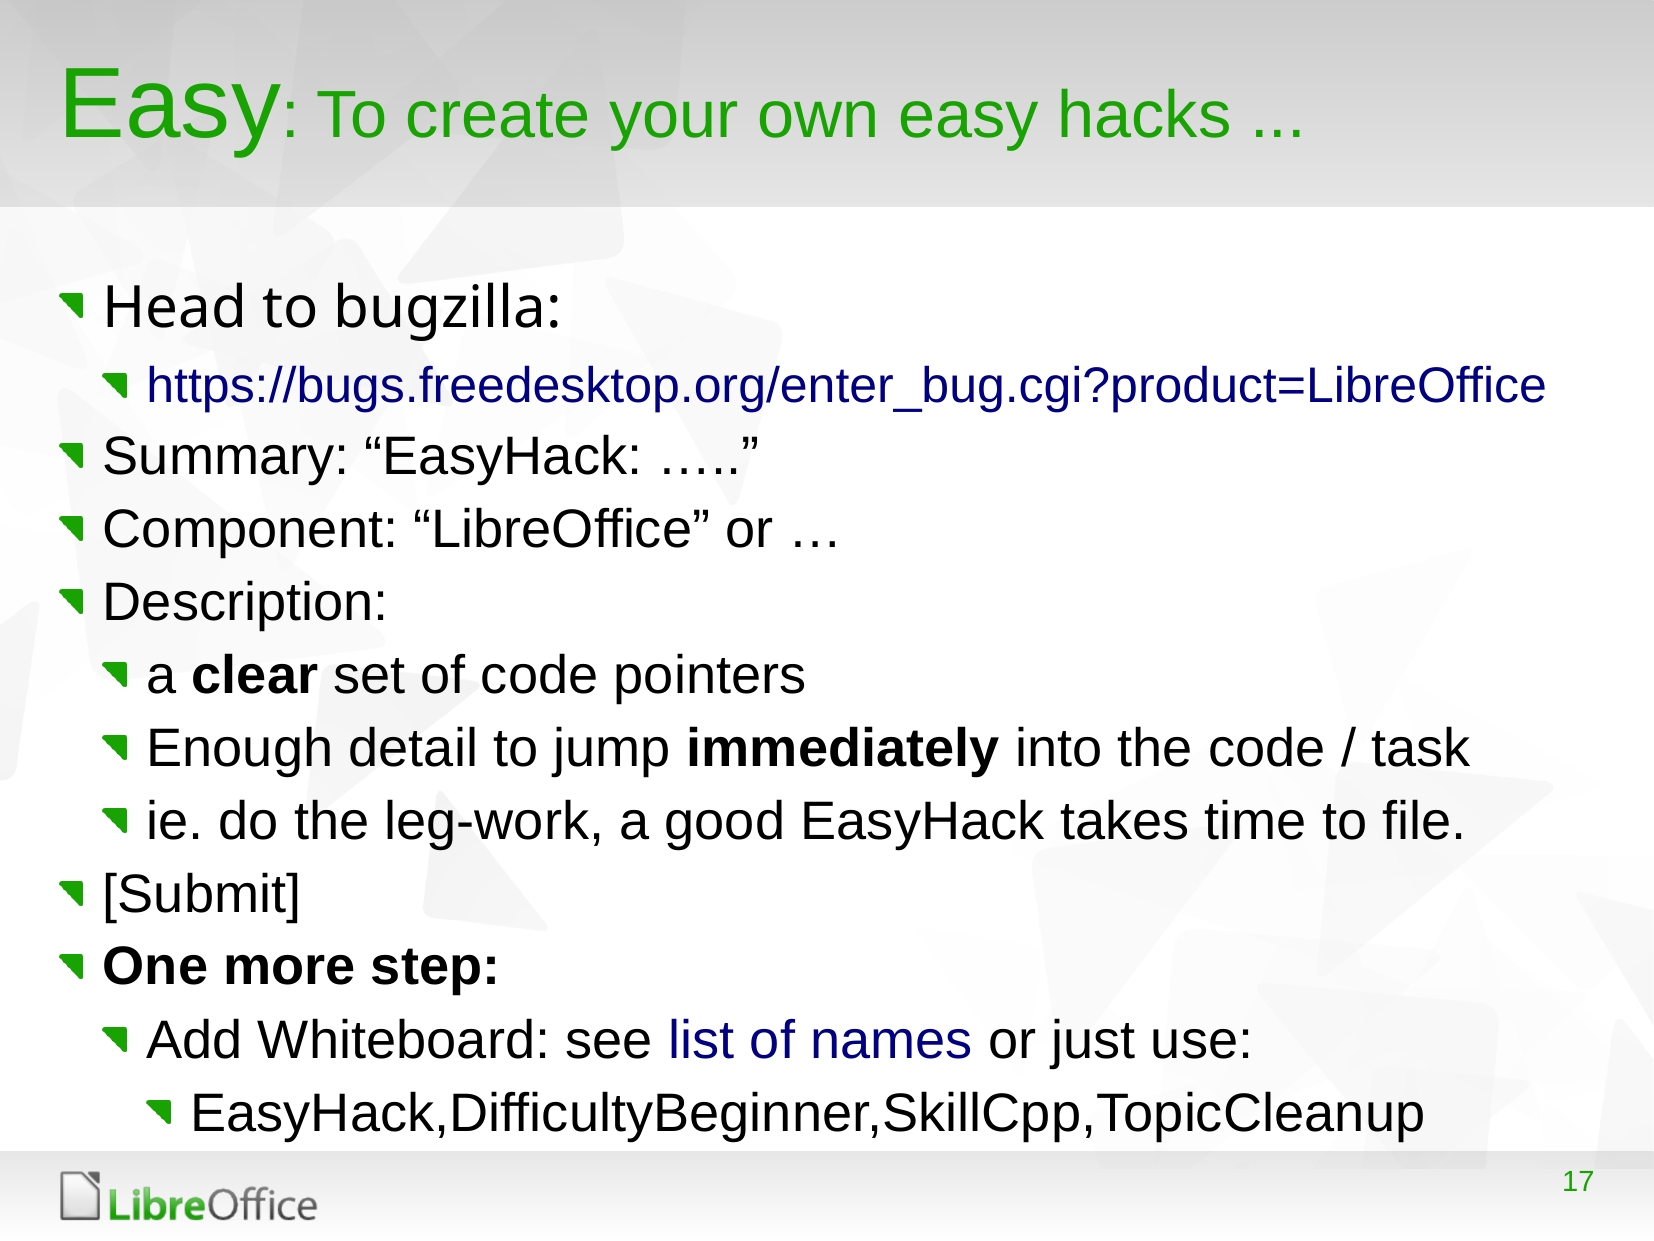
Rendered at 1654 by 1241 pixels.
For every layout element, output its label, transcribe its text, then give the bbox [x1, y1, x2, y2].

picture [915, 548, 1654, 1169]
picture [0, 0, 783, 931]
list Head to bugzilla: https://bugs.freedesktop.org/enter_bug.cgi?product=LibreOffice Summary: “EasyHack: …..” Component: “LibreOffice” or … Description: a clear set of code pointers Enough detail to jump immediately into the code / task ie. do the leg-work, a good EasyHack takes time to file. [Submit] One more step: Add Whiteboard: see list of names or just use: EasyHack,DifficultyBeginner,SkillCpp,TopicCleanup [59, 265, 1595, 1152]
picture [41, 1152, 337, 1240]
title Easy: To create your own easy hacks ... [59, 29, 1595, 178]
